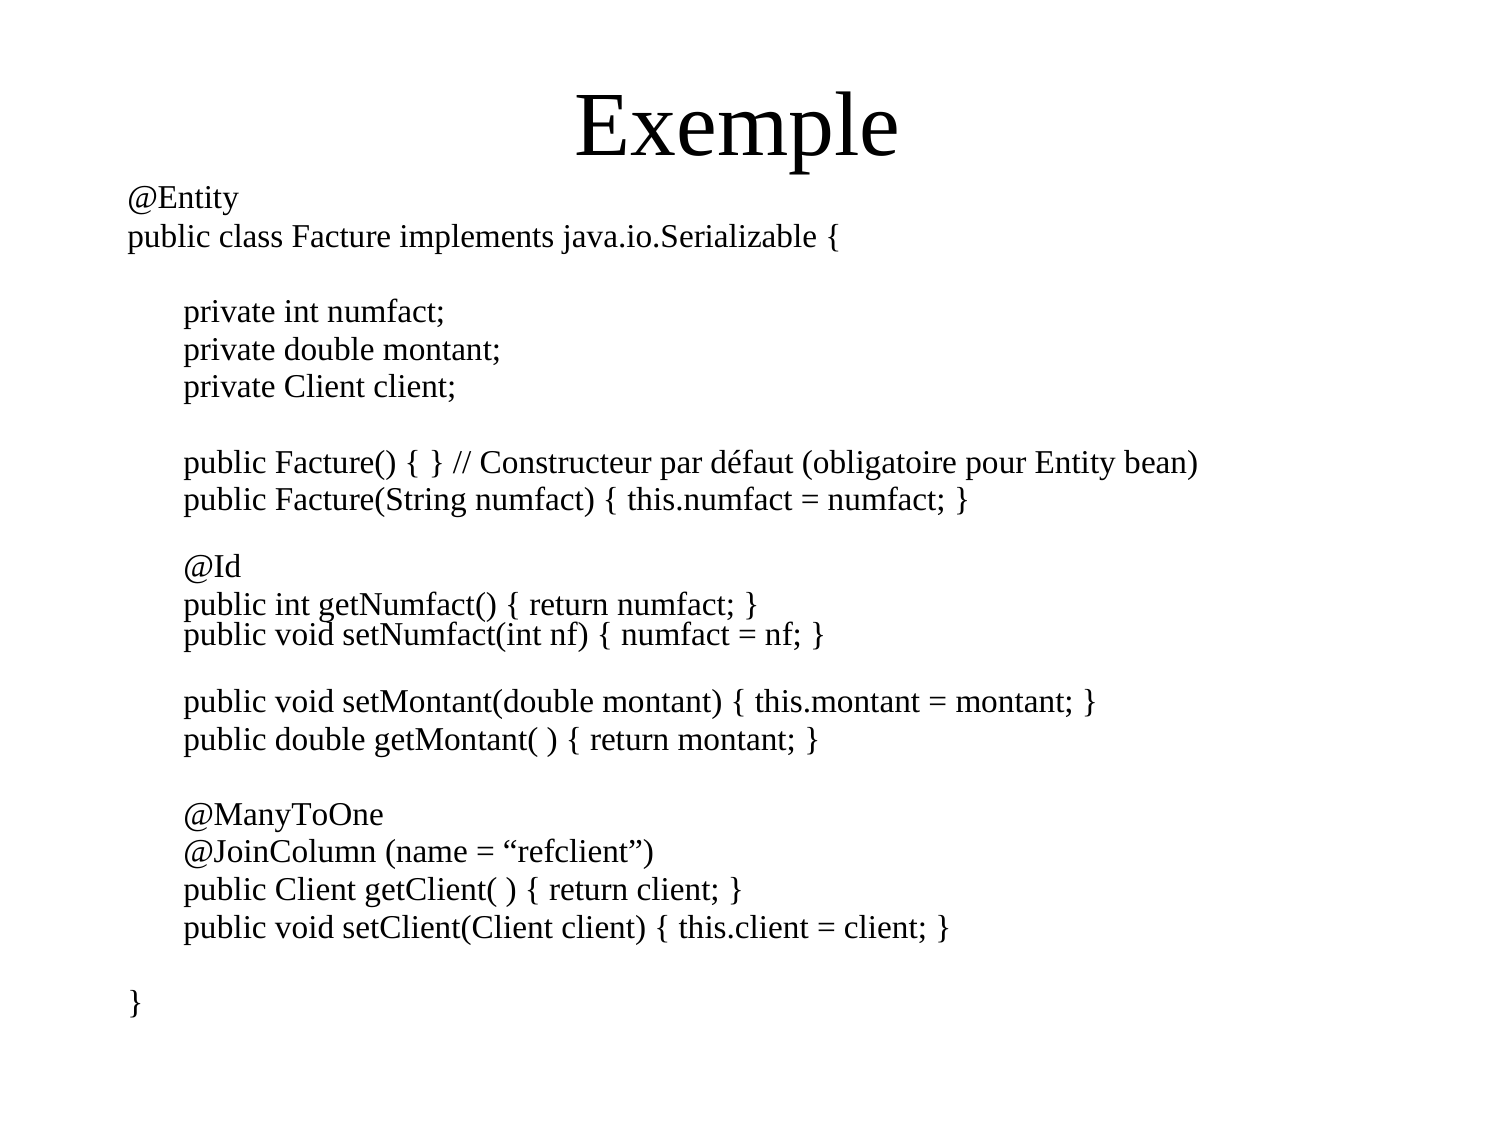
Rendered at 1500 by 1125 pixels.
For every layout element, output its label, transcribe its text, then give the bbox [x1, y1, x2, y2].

list @Entity public class Facture implements java.io.Serializable { private int numfact; private double montant; private Client client; public Facture() { } // Constructeur par défaut (obligatoire pour Entity bean) public Facture(String numfact) { this.numfact = numfact; } @Id public int getNumfact() { return numfact; } public void setNumfact(int nf) { numfact = nf; } public void setMontant(double montant) { this.montant = montant; } public double getMontant( ) { return montant; } @ManyToOne @JoinColumn (name = “refclient”) public Client getClient( ) { return client; } public void setClient(Client client) { this.client = client; } } [112, 172, 1388, 1094]
title Exemple [100, 30, 1376, 219]
